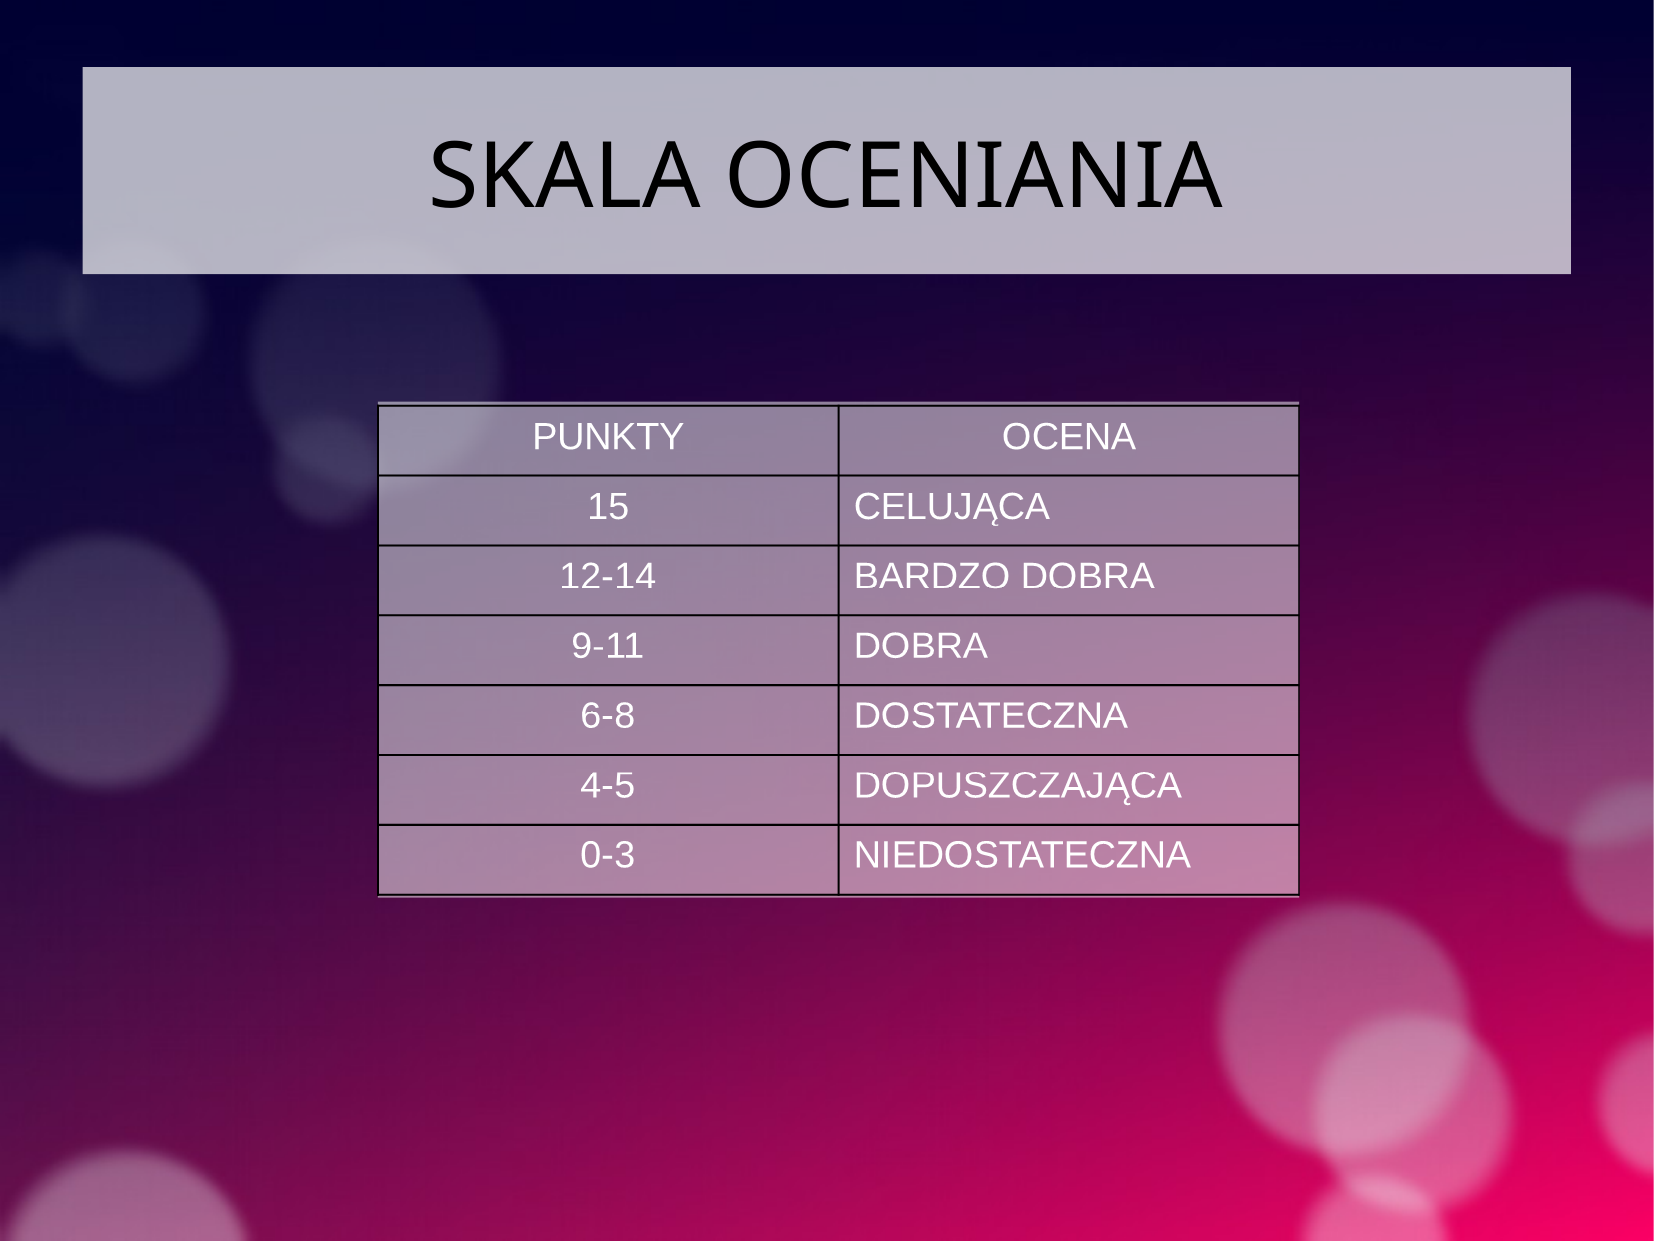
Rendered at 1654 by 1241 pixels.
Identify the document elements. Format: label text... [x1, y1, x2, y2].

picture [377, 401, 1300, 898]
title SKALA OCENIANIA [82, 67, 1571, 275]
